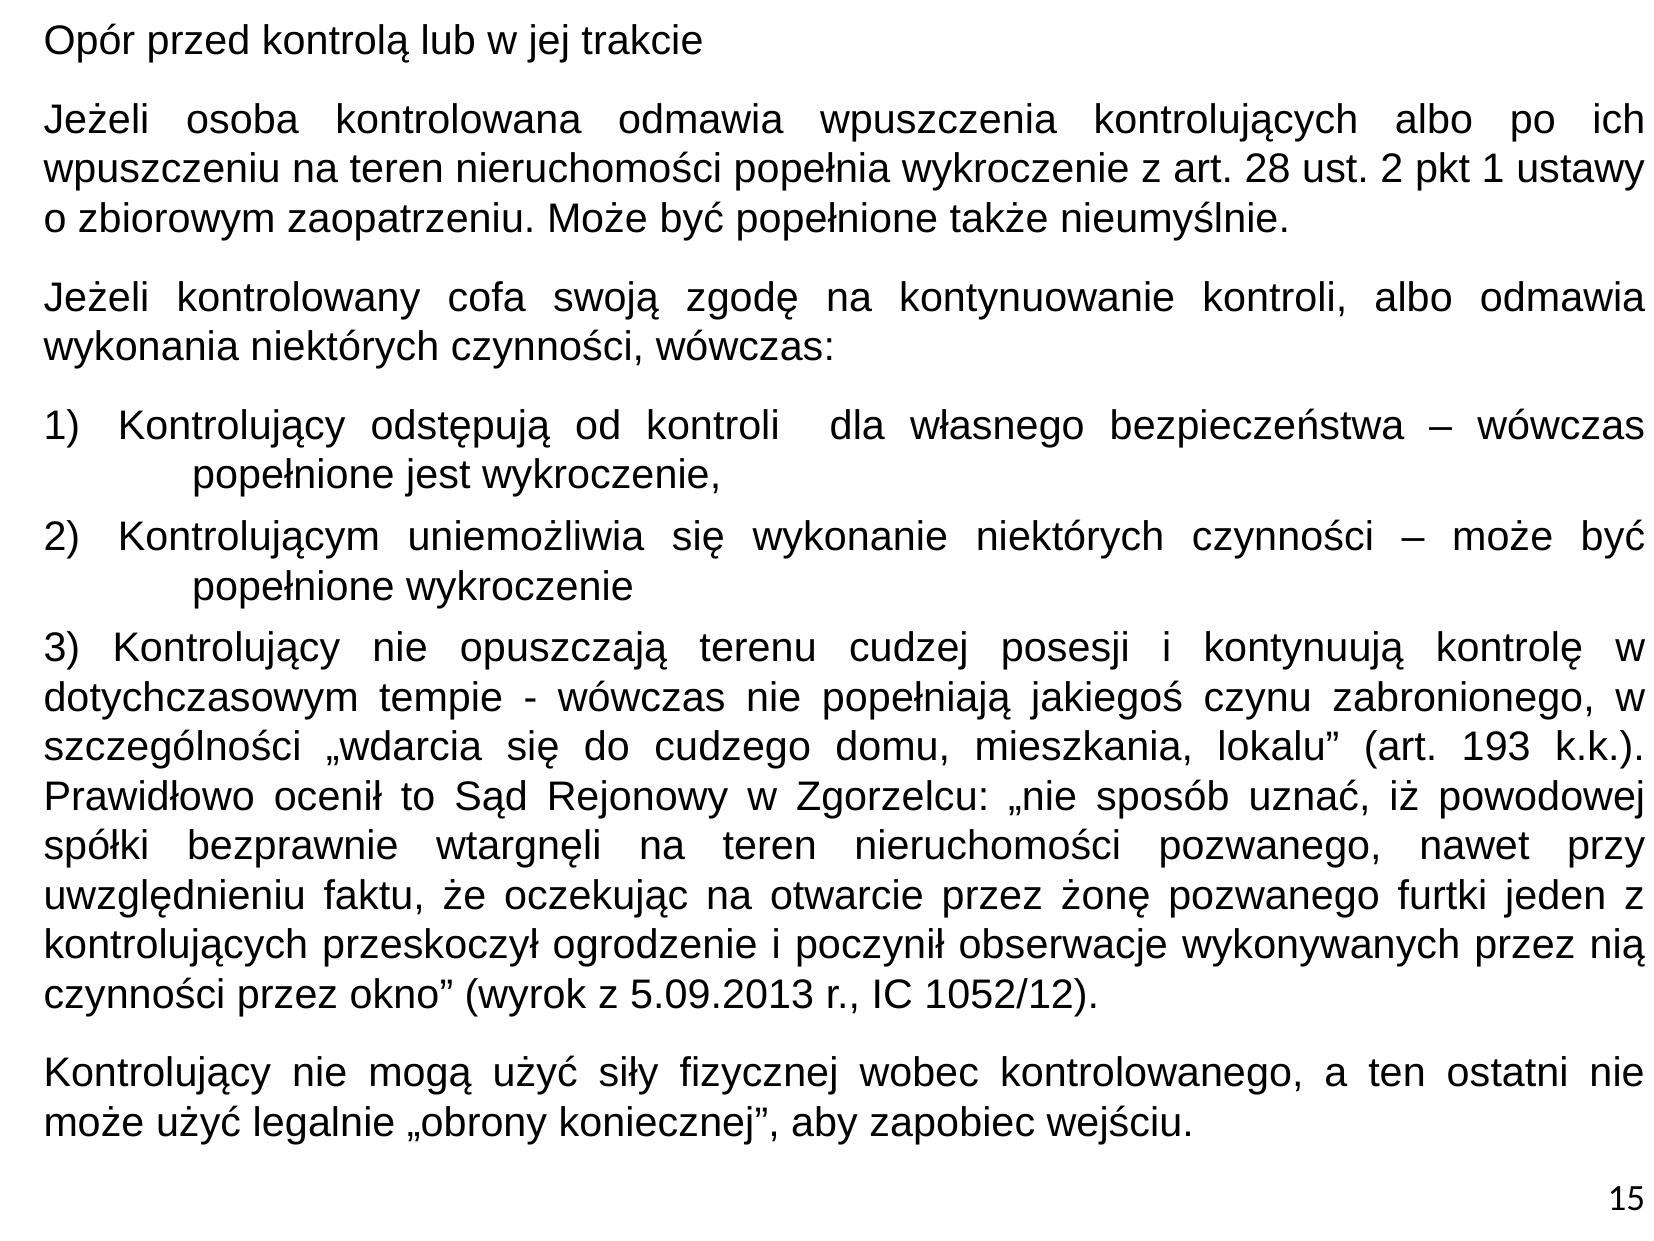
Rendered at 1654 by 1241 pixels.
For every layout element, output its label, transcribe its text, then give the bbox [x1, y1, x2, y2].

list Opór przed kontrolą lub w jej trakcie Jeżeli osoba kontrolowana odmawia wpuszczenia kontrolujących albo po ich wpuszczeniu na teren nieruchomości popełnia wykroczenie z art. 28 ust. 2 pkt 1 ustawy o zbiorowym zaopatrzeniu. Może być popełnione także nieumyślnie. Jeżeli kontrolowany cofa swoją zgodę na kontynuowanie kontroli, albo odmawia wykonania niektórych czynności, wówczas: Kontrolujący odstępują od kontroli dla własnego bezpieczeństwa – wówczas popełnione jest wykroczenie, Kontrolującym uniemożliwia się wykonanie niektórych czynności – może być popełnione wykroczenie 3) Kontrolujący nie opuszczają terenu cudzej posesji i kontynuują kontrolę w dotychczasowym tempie - wówczas nie popełniają jakiegoś czynu zabronionego, w szczególności „wdarcia się do cudzego domu, mieszkania, lokalu” (art. 193 k.k.). Prawidłowo ocenił to Sąd Rejonowy w Zgorzelcu: „nie sposób uznać, iż powodowej spółki bezprawnie wtargnęli na teren nieruchomości pozwanego, nawet przy uwzględnieniu faktu, że oczekując na otwarcie przez żonę pozwanego furtki jeden z kontrolujących przeskoczył ogrodzenie i poczynił obserwacje wykonywanych przez nią czynności przez okno” (wyrok z 5.09.2013 r., IC 1052/12). Kontrolujący nie mogą użyć siły fizycznej wobec kontrolowanego, a ten ostatni nie może użyć legalnie „obrony koniecznej”, aby zapobiec wejściu. 15 [43, 13, 1646, 1221]
